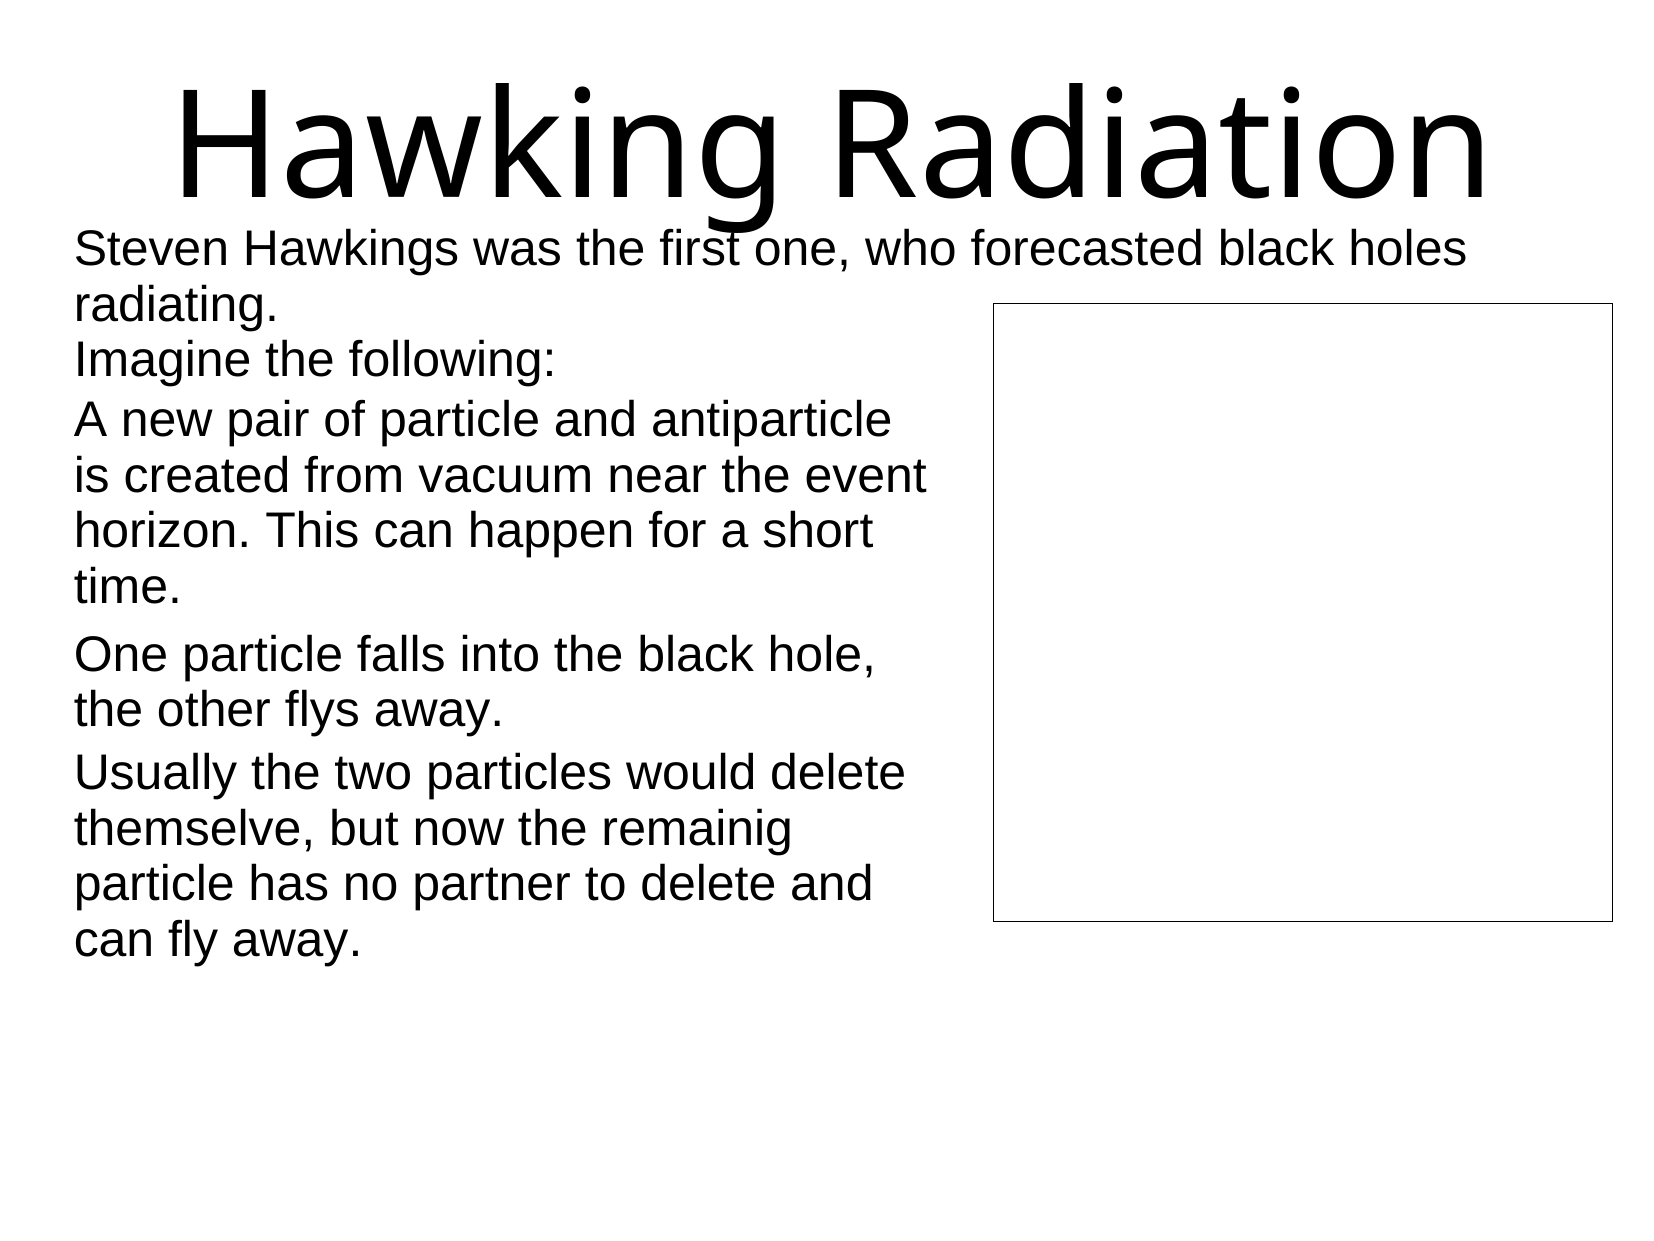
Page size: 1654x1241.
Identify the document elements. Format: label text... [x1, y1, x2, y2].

text_box Steven Hawkings was the first one, who forecasted black holes radiating. Imagine the following: [59, 212, 1595, 395]
text_box Usually the two particles would delete themselve, but now the remainig particle has no partner to delete and can fly away. [59, 736, 945, 975]
text_box One particle falls into the black hole, the other flys away. [59, 618, 945, 736]
text_box [993, 303, 1613, 922]
text_box A new pair of particle and antiparticle is created from vacuum near the event horizon. This can happen for a short time. [59, 383, 945, 618]
text_box Hawking Radiation [34, 29, 1631, 239]
